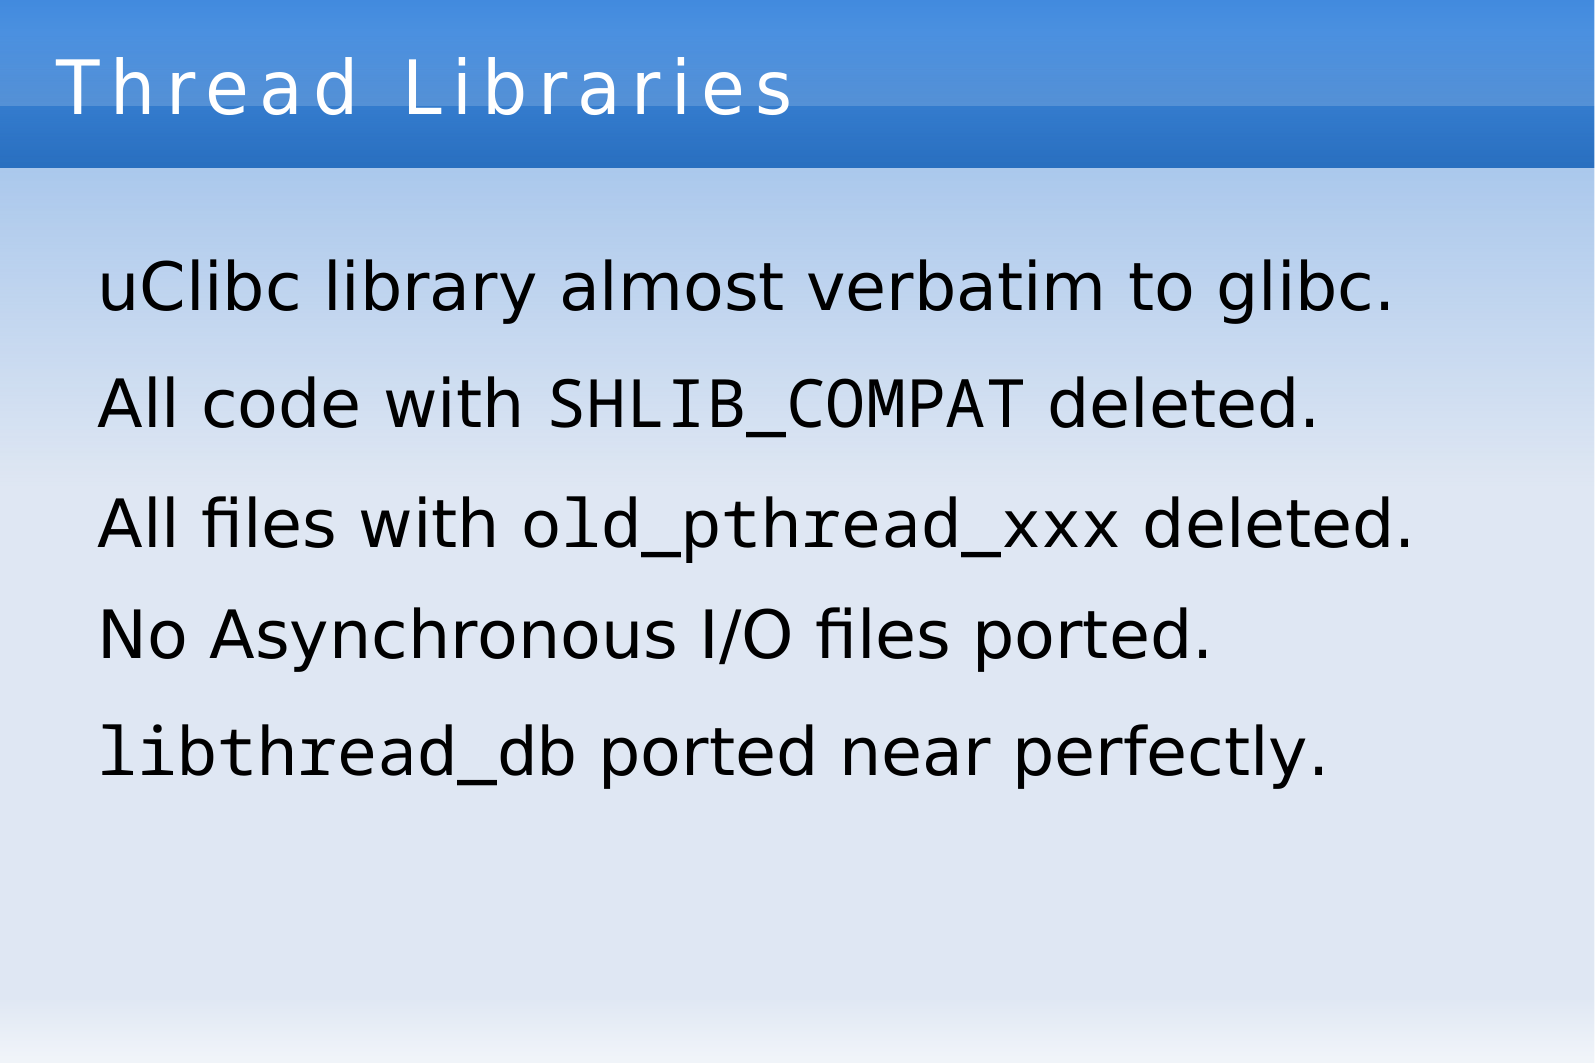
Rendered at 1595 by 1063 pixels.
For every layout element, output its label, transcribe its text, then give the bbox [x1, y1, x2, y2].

title Thread Libraries [56, 25, 1225, 153]
picture [0, 0, 1595, 1063]
list uClibc library almost verbatim to glibc. All code with SHLIB_COMPAT deleted. All files with old_pthread_xxx deleted. No Asynchronous I/O files ported. libthread_db ported near perfectly. [79, 248, 1515, 951]
